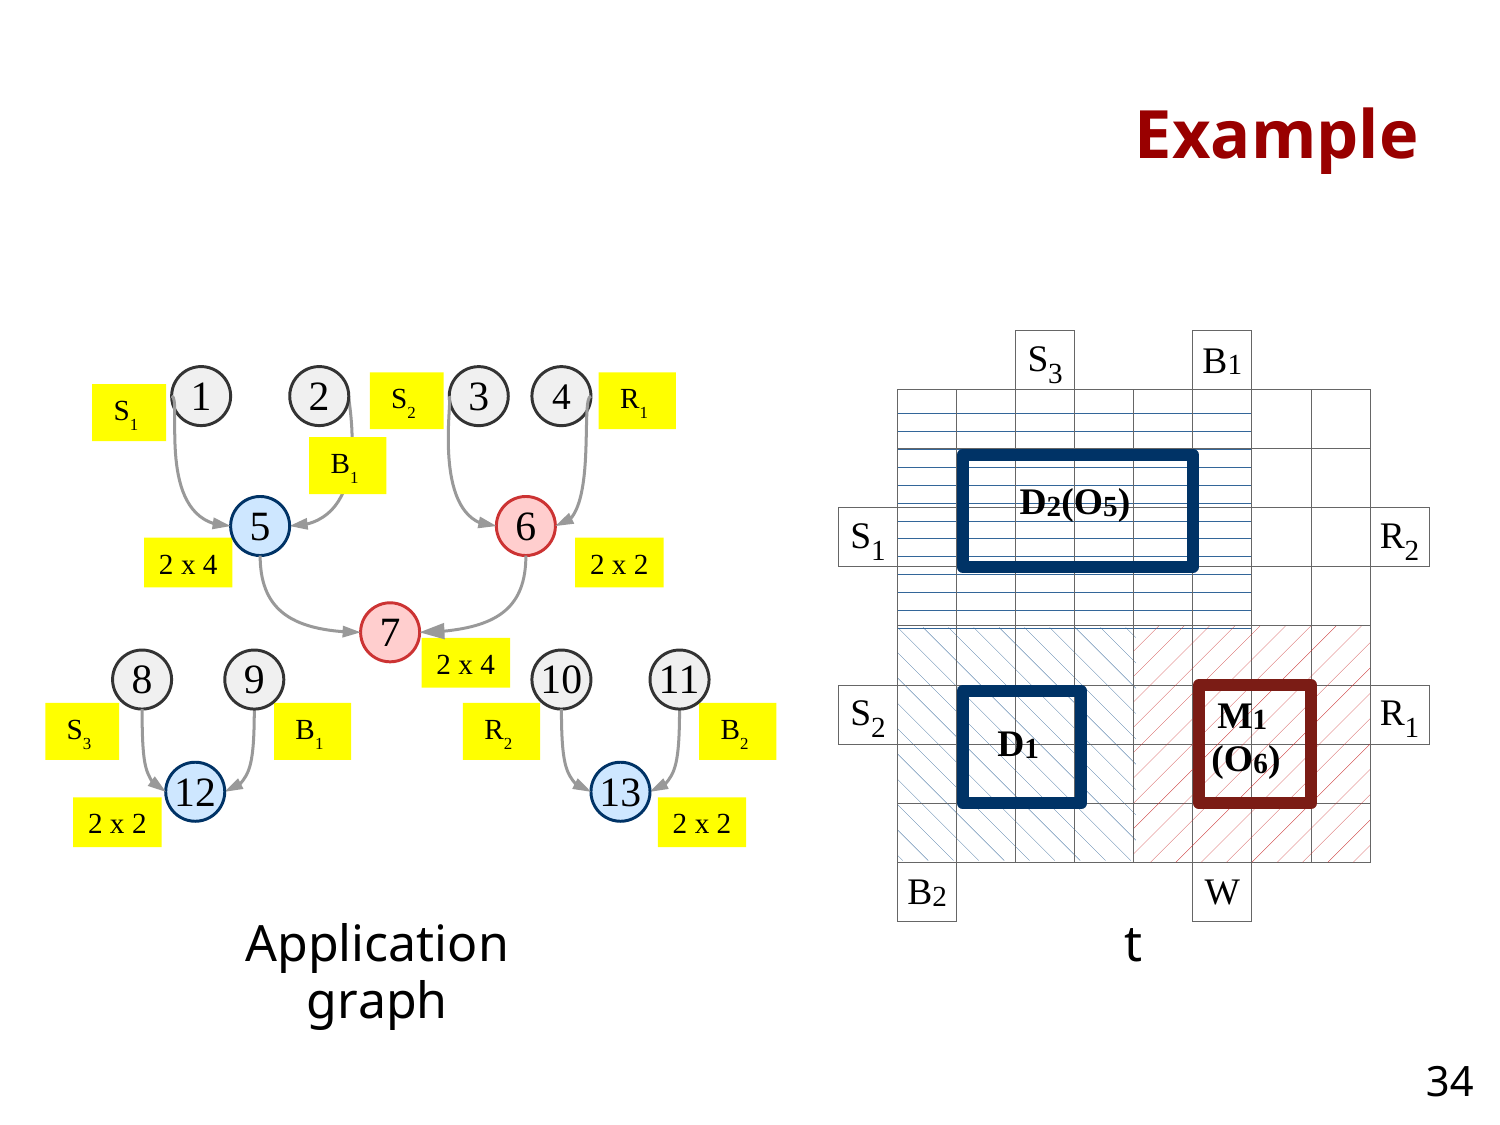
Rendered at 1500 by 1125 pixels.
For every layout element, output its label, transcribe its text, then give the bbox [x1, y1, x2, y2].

text_box 9 [224, 650, 284, 710]
text_box [898, 449, 956, 507]
text_box [1075, 554, 1133, 561]
text_box [969, 508, 1015, 561]
text_box [898, 745, 956, 803]
text_box 2 x 2 [657, 797, 747, 848]
text_box 7 [360, 602, 420, 662]
title Example [75, 44, 1419, 227]
text_box B2 [897, 862, 957, 922]
text_box [1016, 809, 1074, 861]
text_box [898, 508, 956, 566]
text_box [969, 461, 1015, 507]
text_box D1 [957, 714, 1079, 796]
text_box [957, 626, 1015, 685]
text_box [1193, 567, 1251, 625]
text_box Application graph [156, 907, 599, 981]
text_box 2 x 2 [73, 797, 162, 848]
text_box 3 [449, 366, 509, 426]
text_box [1134, 395, 1192, 448]
text_box R1 [598, 372, 676, 430]
text_box S3 [1015, 330, 1075, 390]
text_box [898, 395, 956, 448]
text_box 12 [165, 762, 225, 822]
text_box [969, 697, 1015, 714]
text_box 4 [531, 366, 591, 426]
text_box [1016, 395, 1074, 448]
text_box [1016, 461, 1074, 472]
text_box [898, 567, 956, 625]
text_box R2 [1370, 507, 1430, 567]
text_box 11 [650, 650, 710, 710]
text_box 13 [590, 762, 651, 822]
text_box B1 [309, 437, 387, 495]
text_box [1134, 573, 1192, 625]
text_box 2 x 4 [144, 537, 233, 588]
text_box 6 [496, 496, 556, 556]
text_box W [1192, 863, 1252, 907]
text_box [1199, 508, 1251, 566]
text_box 2 x 4 [421, 637, 511, 688]
text_box M1 (O6) [1152, 686, 1340, 801]
text_box [1075, 626, 1371, 863]
text_box S1 [92, 384, 167, 442]
text_box [898, 804, 956, 861]
text_box B1 [1192, 330, 1252, 390]
text_box S3 [45, 702, 120, 760]
text_box [1016, 554, 1074, 561]
text_box [1193, 395, 1251, 448]
text_box B2 [699, 702, 777, 760]
text_box [1197, 449, 1251, 507]
text_box t [912, 907, 1355, 981]
text_box [957, 807, 1015, 861]
text_box [1016, 697, 1074, 714]
text_box 5 [230, 496, 290, 556]
text_box 8 [112, 650, 172, 709]
text_box D2(O5) [981, 472, 1169, 554]
text_box 2 [289, 366, 349, 426]
text_box [1016, 573, 1074, 625]
text_box R2 [462, 702, 541, 760]
text_box [957, 395, 1015, 448]
text_box 10 [531, 650, 591, 709]
text_box S2 [838, 685, 898, 745]
text_box [1134, 461, 1187, 507]
text_box S1 [838, 507, 898, 567]
text_box [1134, 508, 1187, 561]
text_box S2 [369, 372, 444, 430]
text_box R1 [1371, 685, 1430, 745]
text_box [957, 571, 1015, 625]
text_box 2 x 2 [575, 537, 664, 588]
text_box [898, 626, 956, 685]
text_box [898, 686, 956, 744]
text_box [1075, 573, 1133, 625]
text_box 1 [171, 366, 231, 426]
text_box [1075, 395, 1133, 448]
text_box B1 [274, 702, 352, 760]
text_box [1016, 626, 1074, 685]
text_box [1075, 461, 1133, 472]
